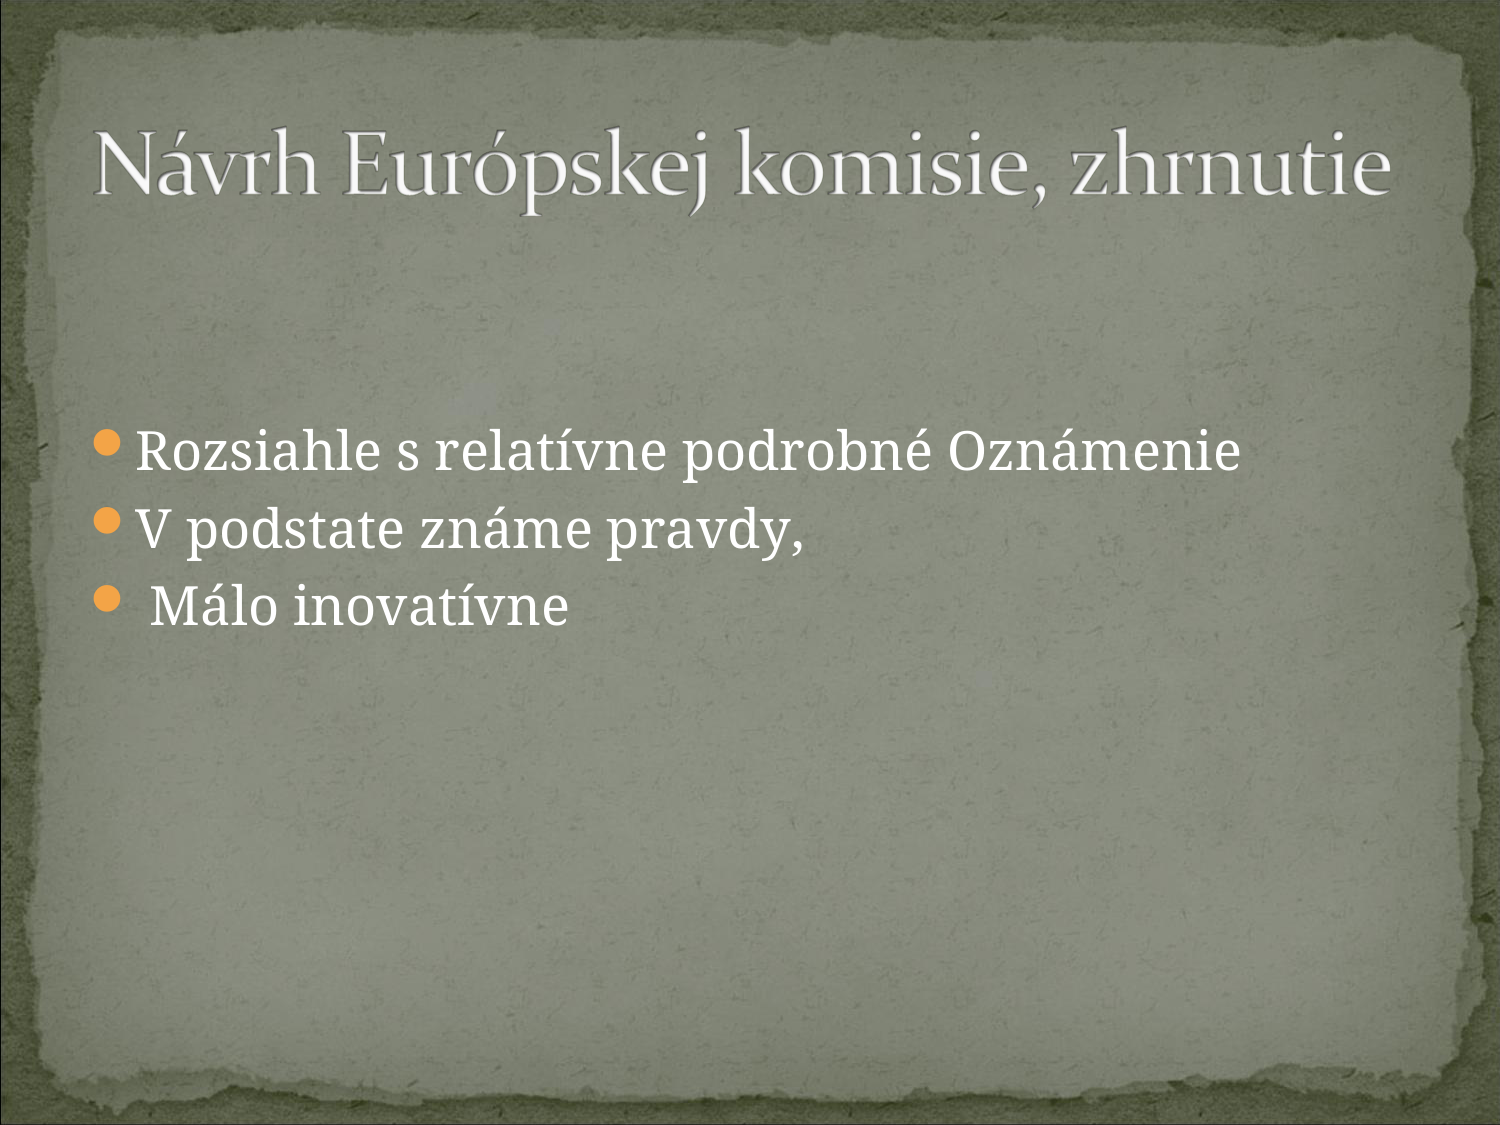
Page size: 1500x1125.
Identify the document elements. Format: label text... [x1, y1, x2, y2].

picture [0, 0, 1500, 1125]
text_box [34, 23, 1447, 227]
list Rozsiahle s relatívne podrobné Oznámenie V podstate známe pravdy, Málo inovatívne [75, 408, 1426, 1001]
